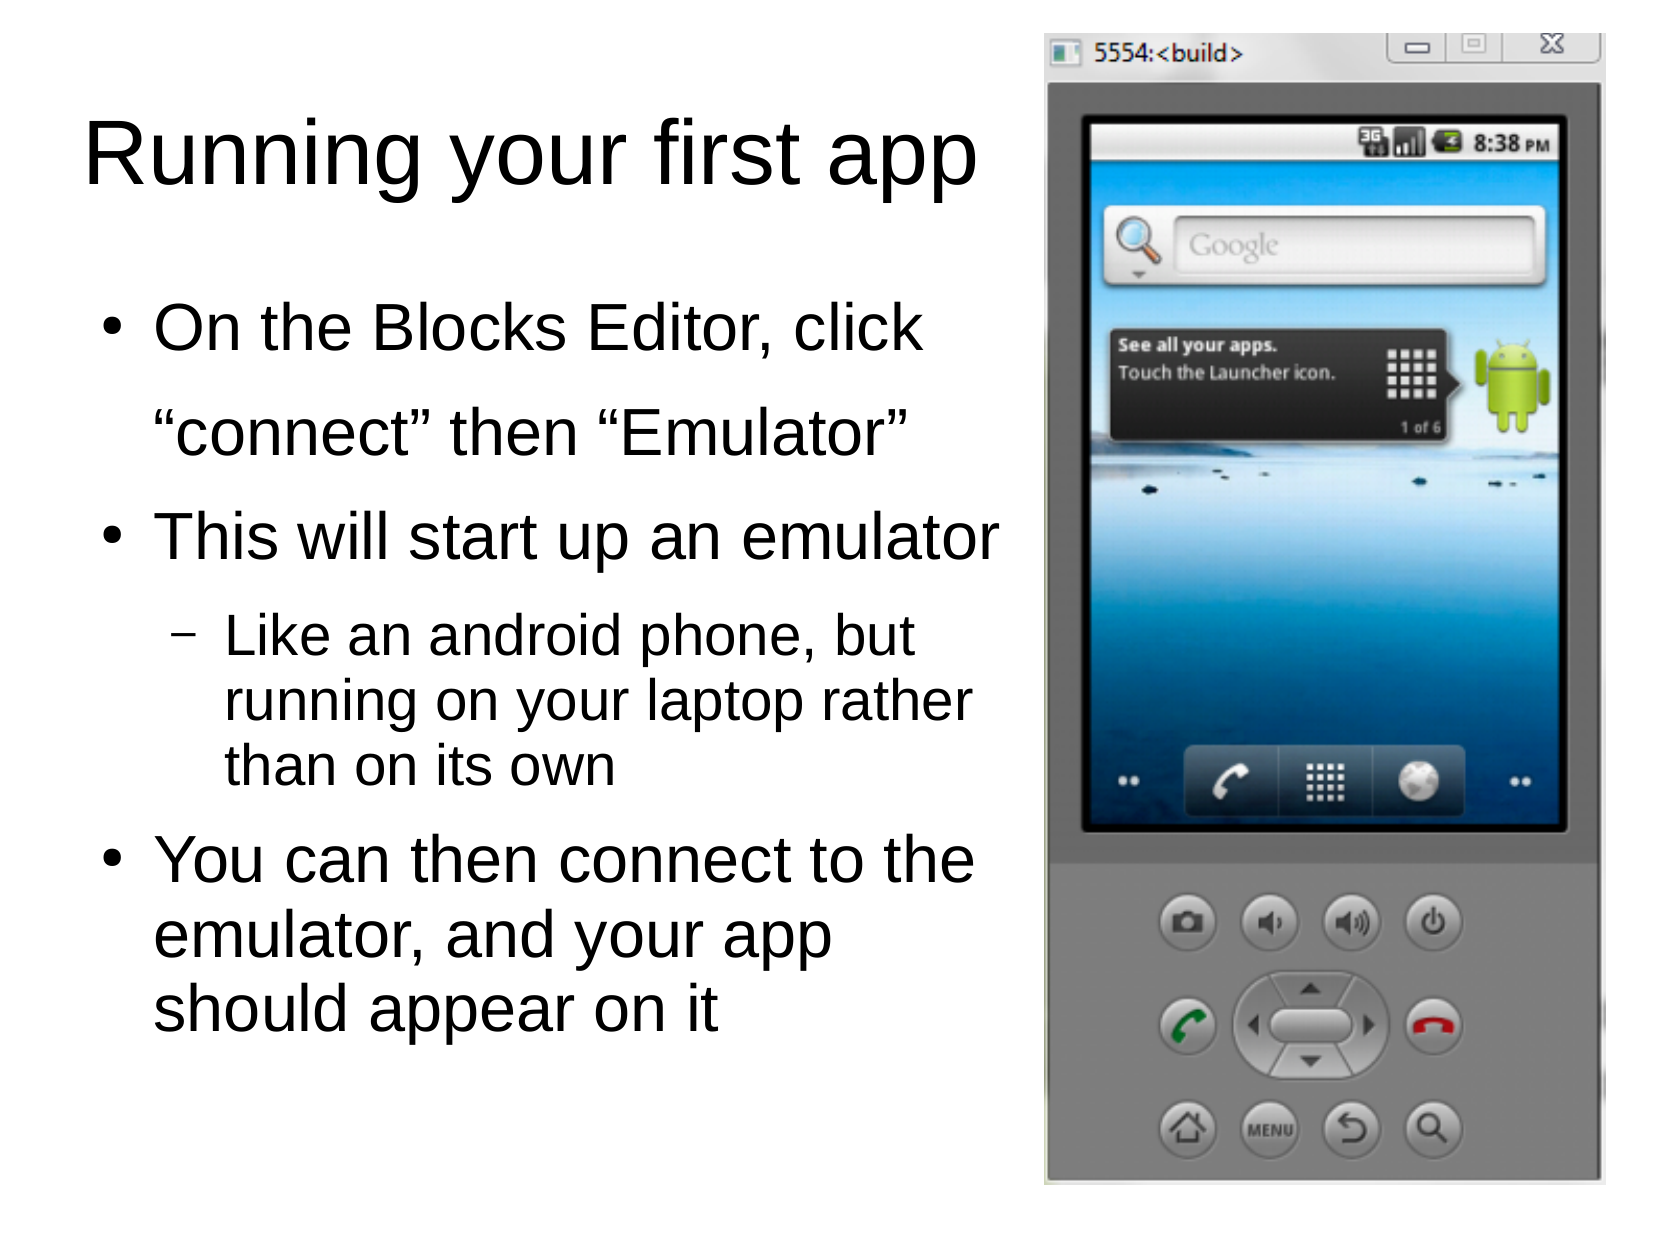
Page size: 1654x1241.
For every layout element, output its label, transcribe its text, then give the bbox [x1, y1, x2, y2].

list On the Blocks Editor, click “connect” then “Emulator” This will start up an emulator Like an android phone, but running on your laptop rather than on its own You can then connect to the emulator, and your app should appear on it [82, 290, 1036, 1096]
picture [1044, 33, 1606, 1186]
title Running your first app [82, 49, 1044, 257]
